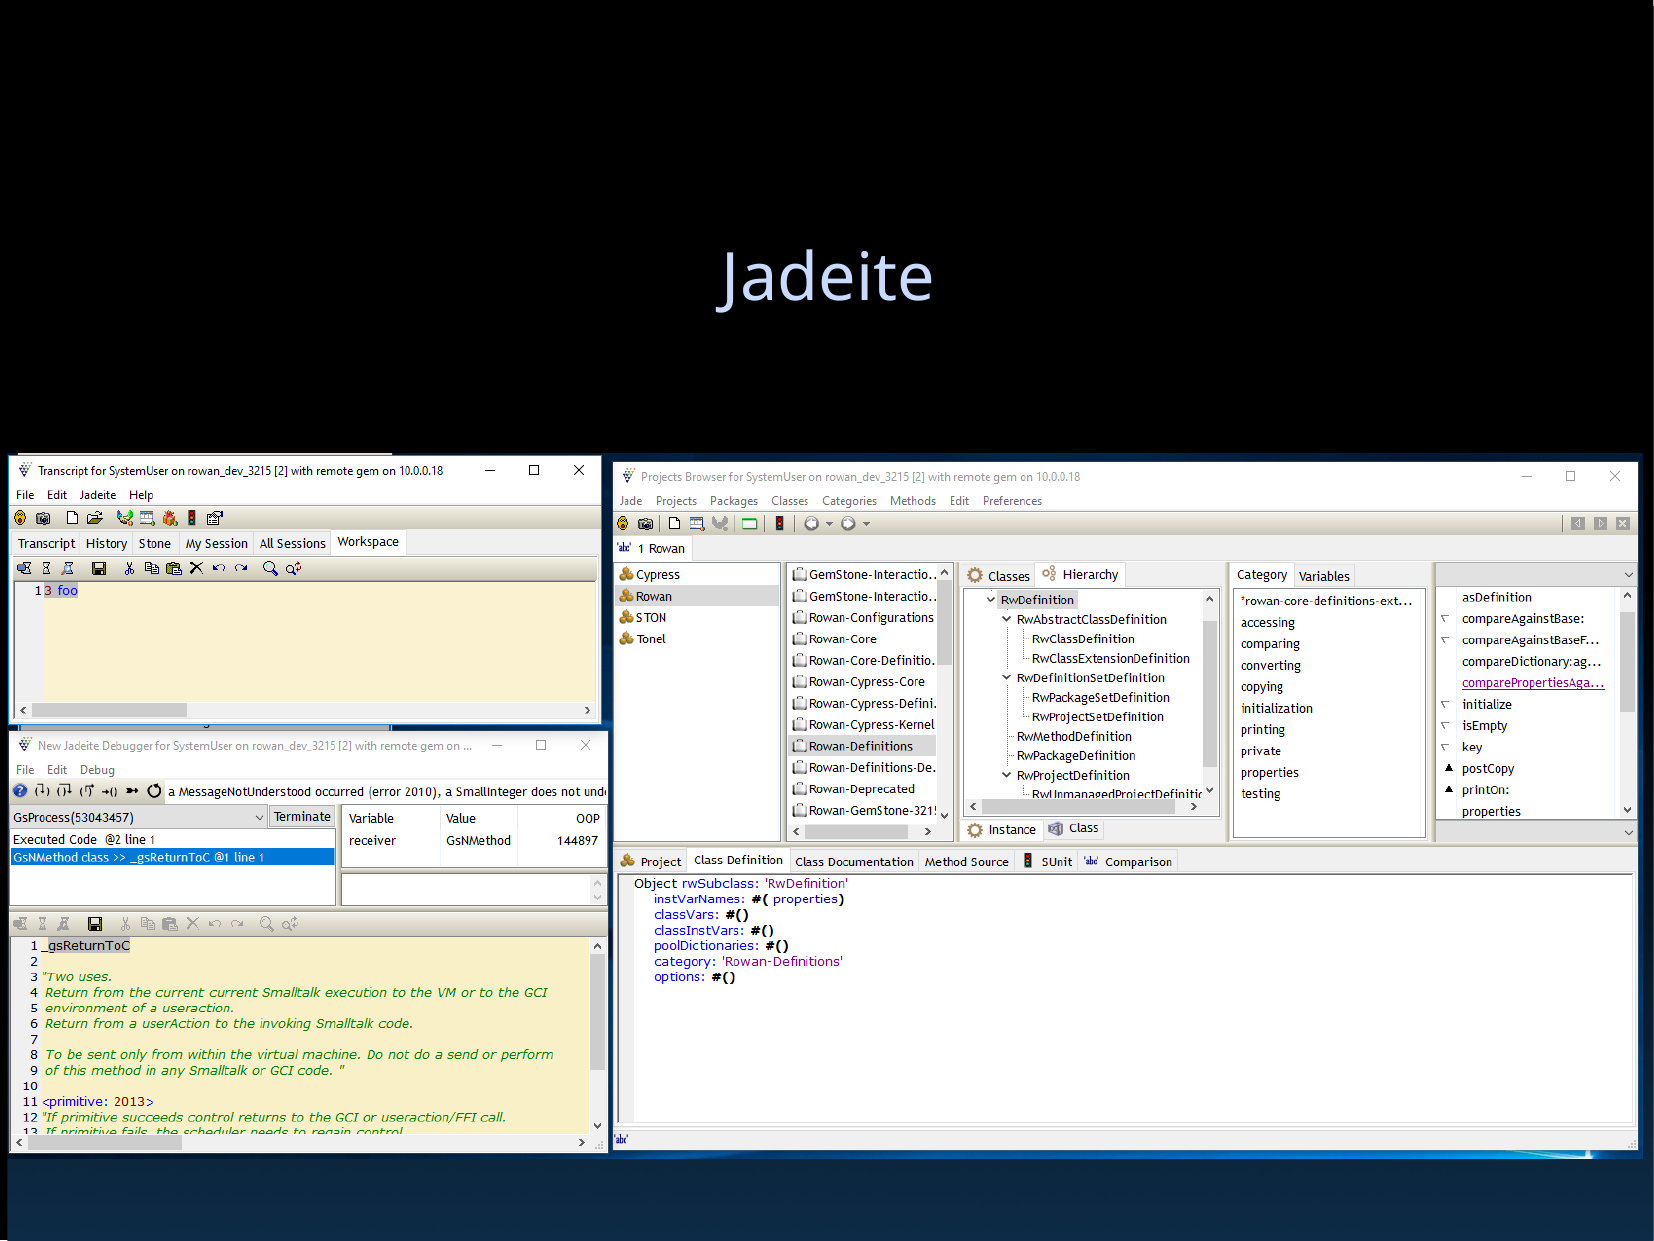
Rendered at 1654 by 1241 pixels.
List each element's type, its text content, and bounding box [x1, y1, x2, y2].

subtitle Jadeite [82, 68, 1576, 453]
picture [7, 6, 1654, 1241]
